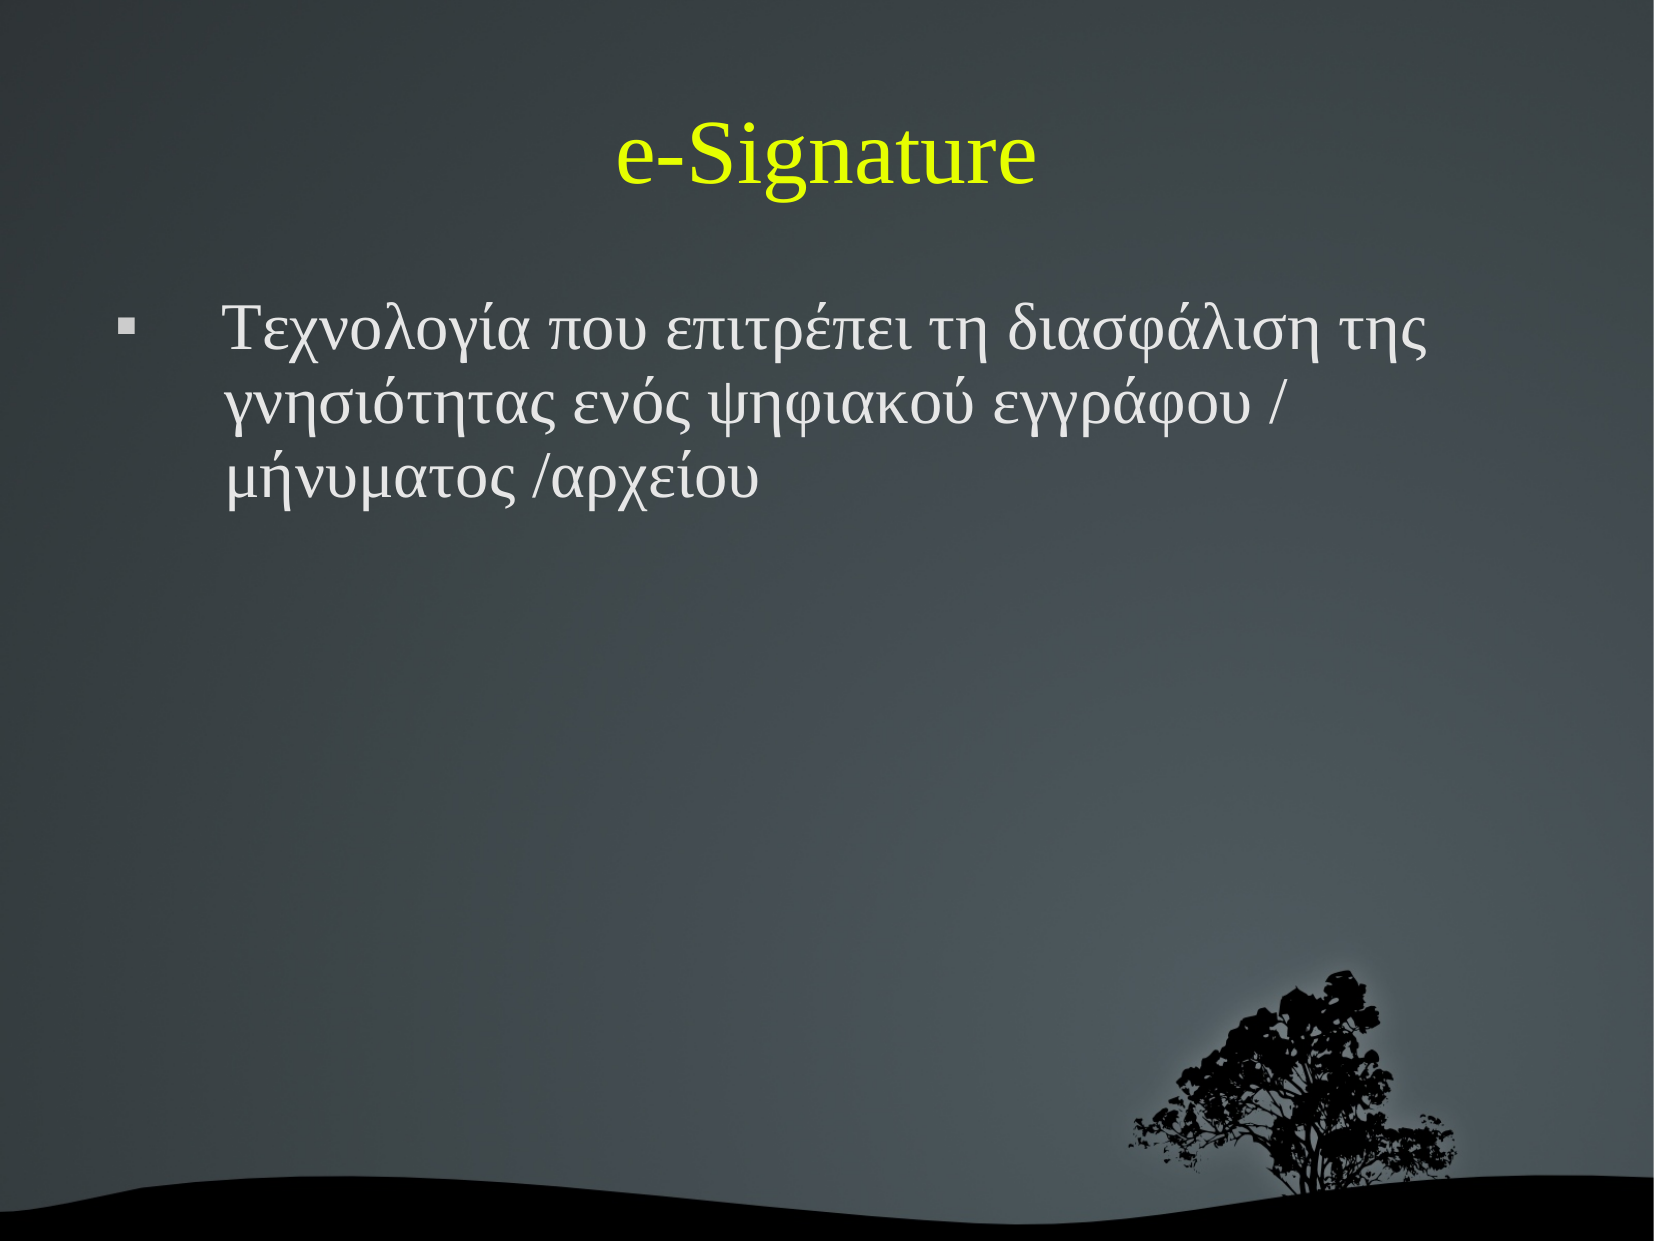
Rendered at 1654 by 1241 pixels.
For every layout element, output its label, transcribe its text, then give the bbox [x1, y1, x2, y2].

picture [0, 0, 1654, 1241]
title e-Signature [82, 56, 1571, 250]
list Τεχνολογία που επιτρέπει τη διασφάλιση της γνησιότητας ενός ψηφιακού εγγράφου / μήνυματος /αρχείου [82, 290, 1571, 1094]
